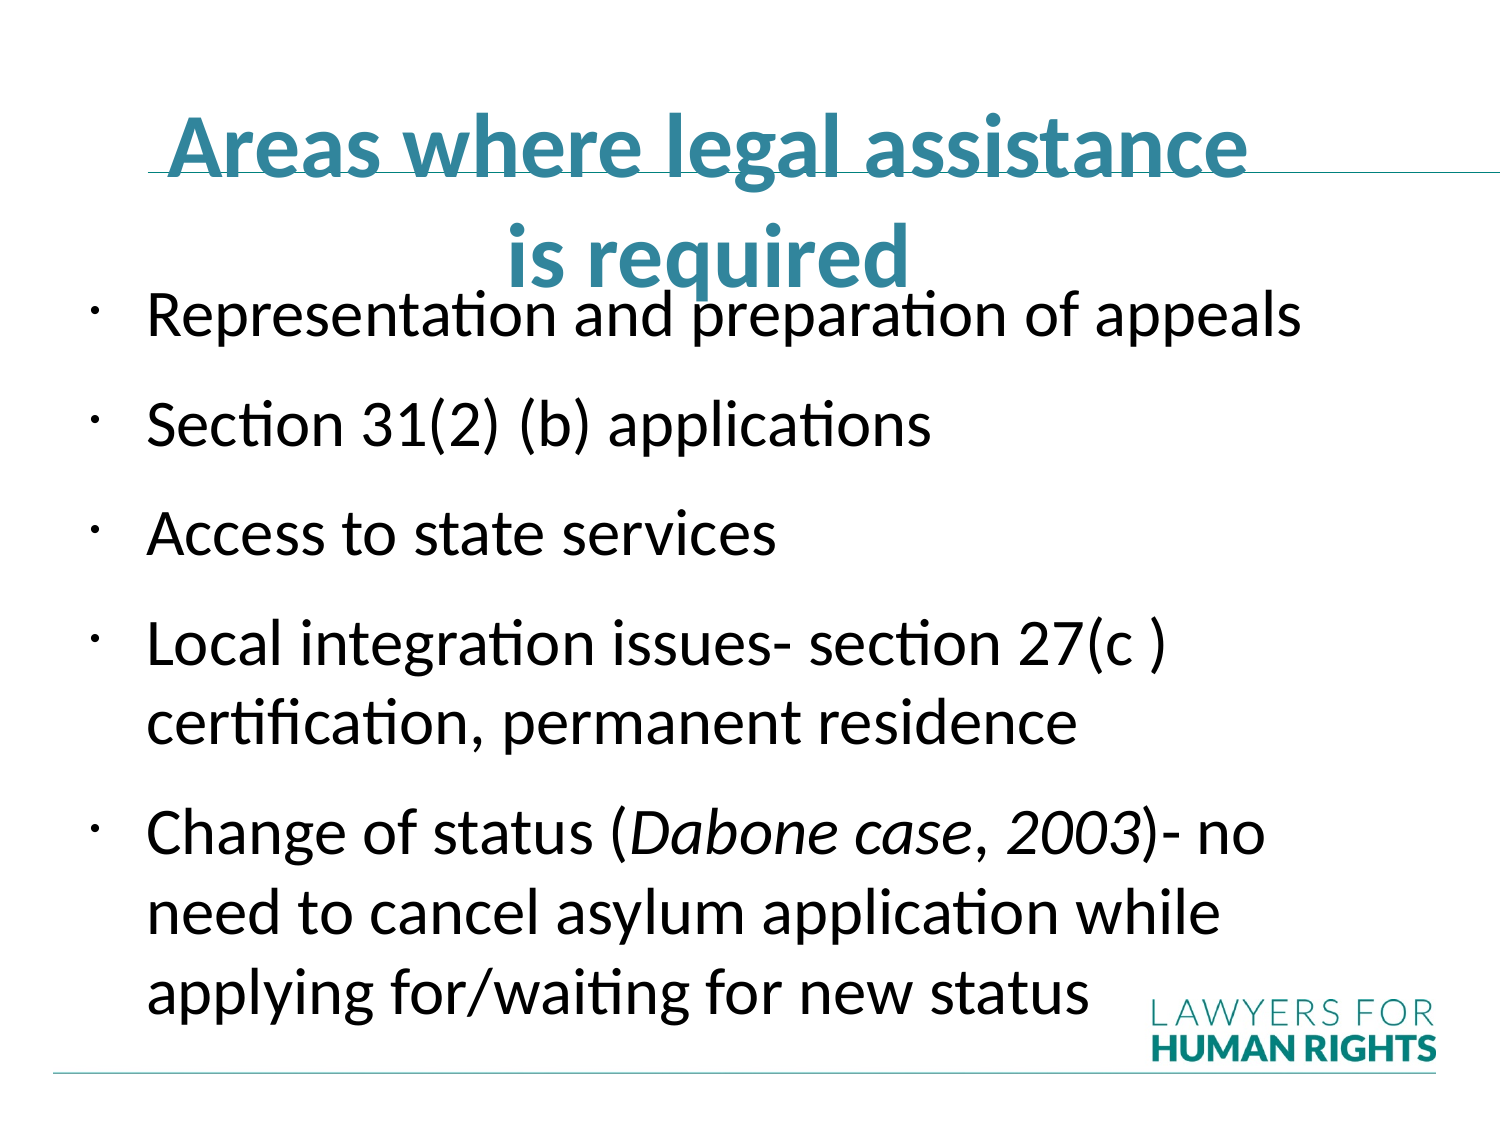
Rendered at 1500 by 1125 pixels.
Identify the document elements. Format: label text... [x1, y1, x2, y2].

picture [53, 999, 1436, 1074]
title Areas where legal assistance is required [123, 78, 1296, 197]
list Representation and preparation of appeals Section 31(2) (b) applications Access to state services Local integration issues- section 27(c ) certification, permanent residence Change of status (Dabone case, 2003)- no need to cancel asylum application while applying for/waiting for new status [75, 262, 1425, 1035]
